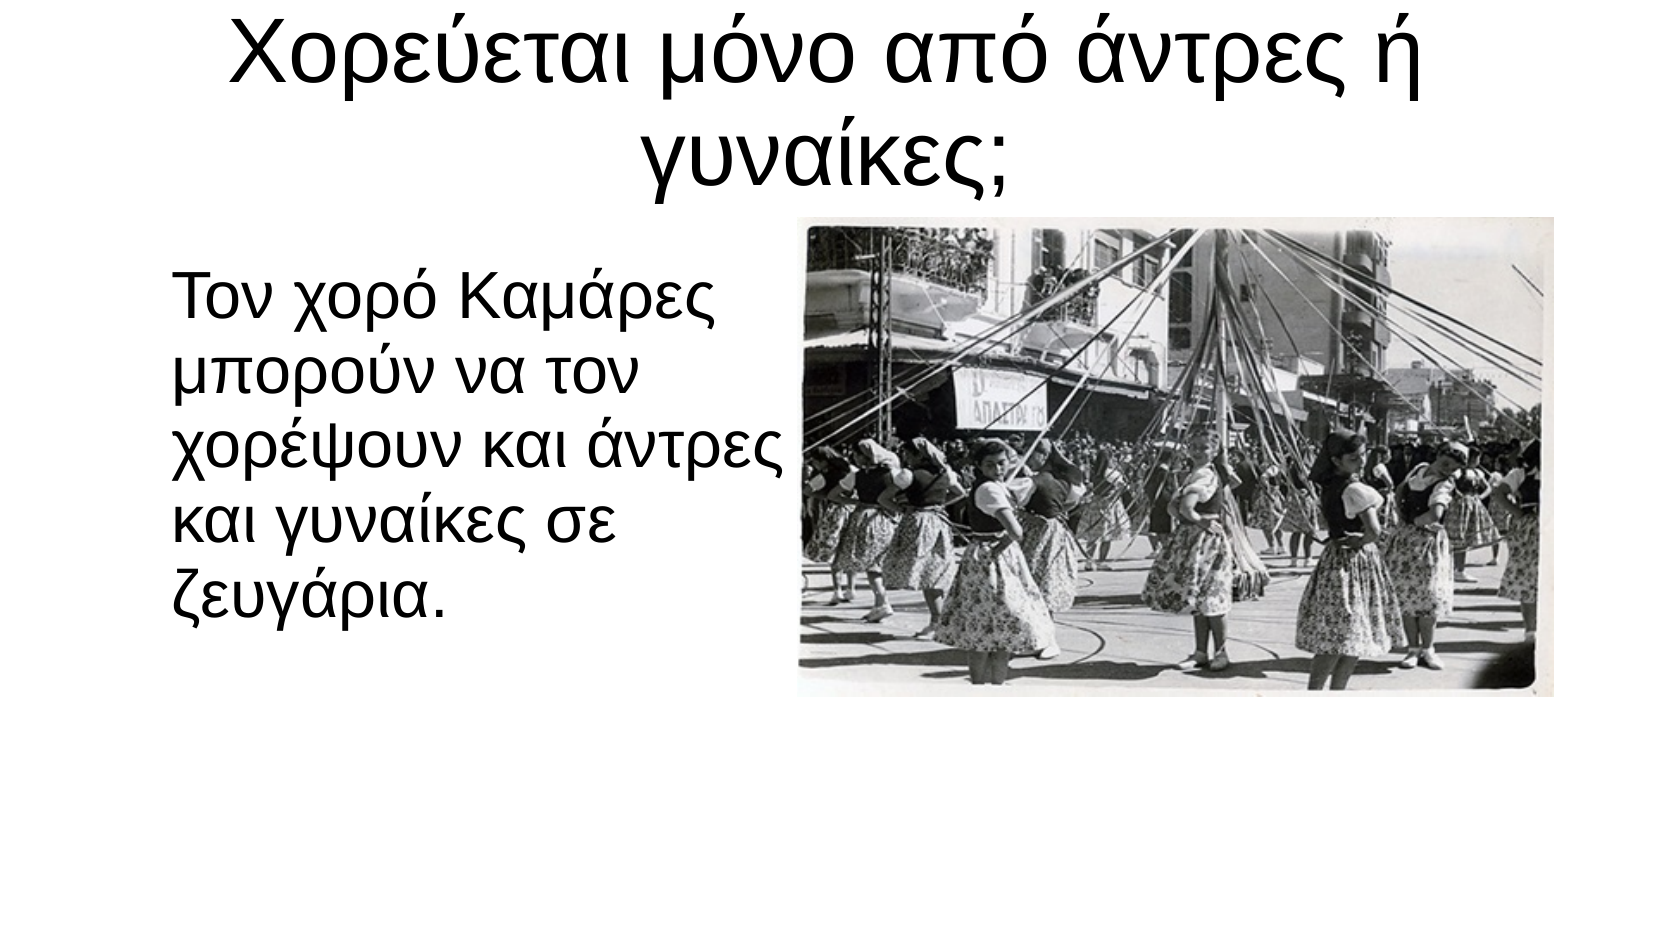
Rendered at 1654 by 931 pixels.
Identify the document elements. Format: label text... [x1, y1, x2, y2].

picture [797, 217, 1554, 697]
title Χορεύεται μόνο από άντρες ή γυναίκες; [29, 0, 1625, 207]
list Τον χορό Καμάρες μπορούν να τον χορέψουν και άντρες και γυναίκες σε ζευγάρια. [100, 257, 827, 798]
